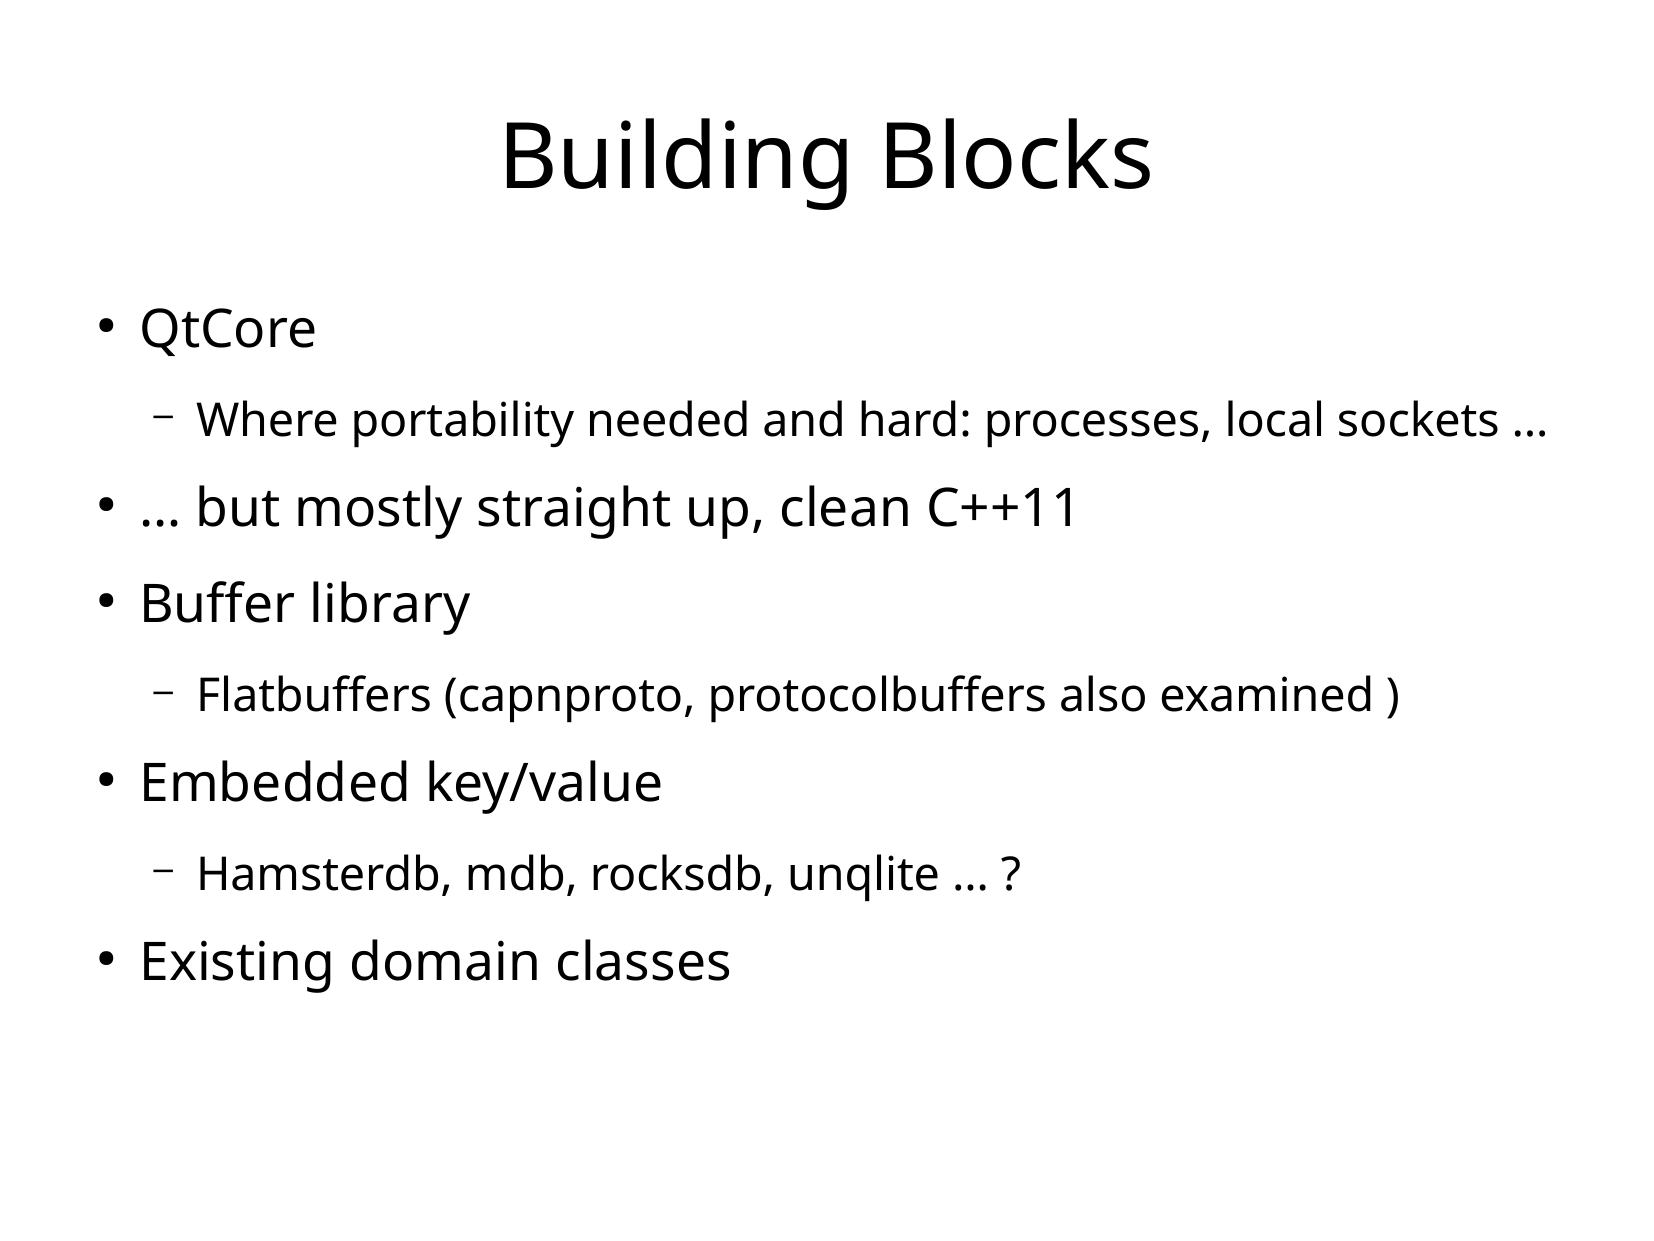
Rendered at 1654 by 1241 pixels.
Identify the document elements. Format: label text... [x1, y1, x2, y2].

title Building Blocks [82, 49, 1571, 257]
list QtCore Where portability needed and hard: processes, local sockets … … but mostly straight up, clean C++11 Buffer library Flatbuffers (capnproto, protocolbuffers also examined ) Embedded key/value Hamsterdb, mdb, rocksdb, unqlite … ? Existing domain classes [82, 290, 1571, 1010]
